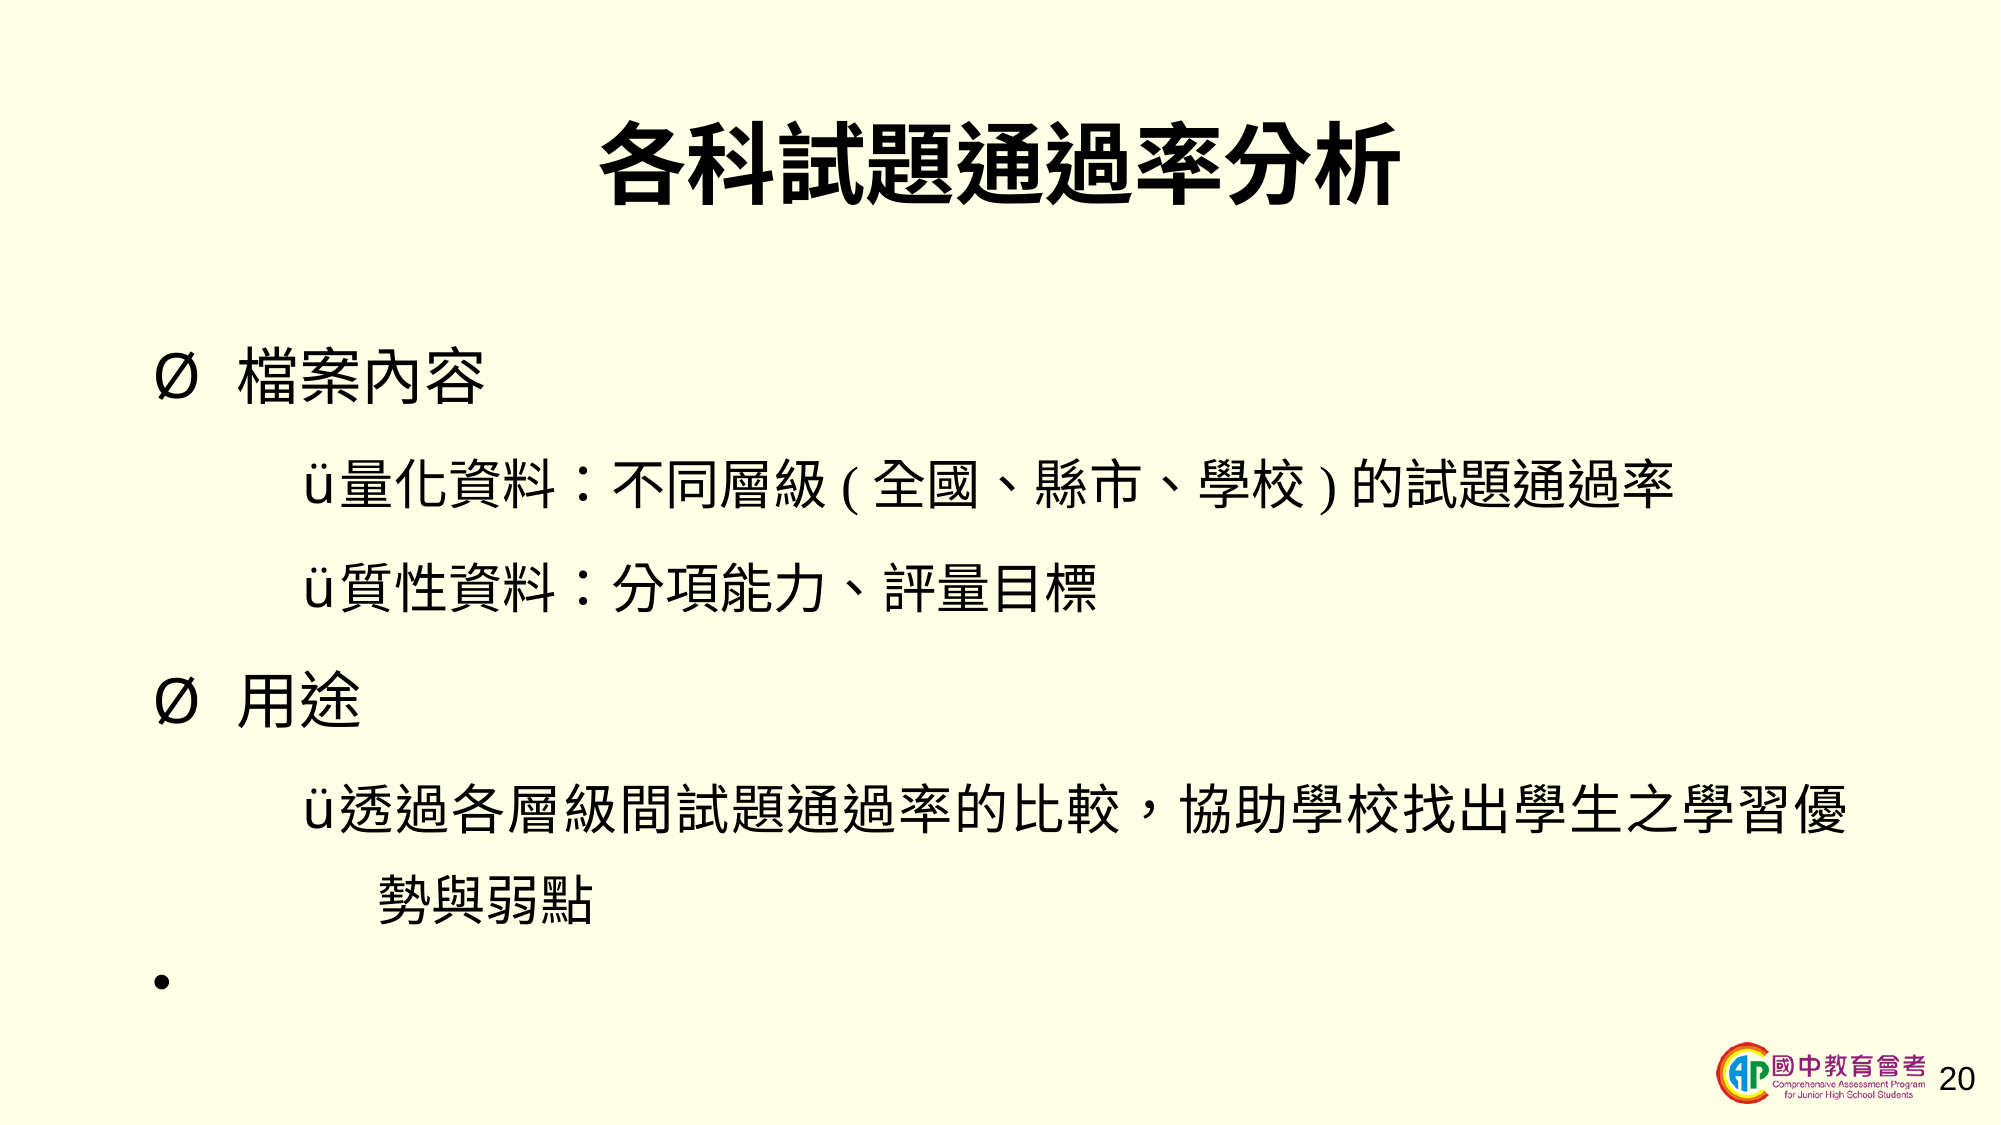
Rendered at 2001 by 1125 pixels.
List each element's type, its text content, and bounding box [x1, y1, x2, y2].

text_box 20 [1923, 1047, 2000, 1108]
title 各科試題通過率分析 [137, 59, 1863, 278]
list 檔案內容 量化資料：不同層級(全國、縣市、學校)的試題通過率 質性資料：分項能力、評量目標 用途 透過各層級間試題通過率的比較，協助學校找出學生之學習優勢與弱點 [137, 299, 1863, 1014]
